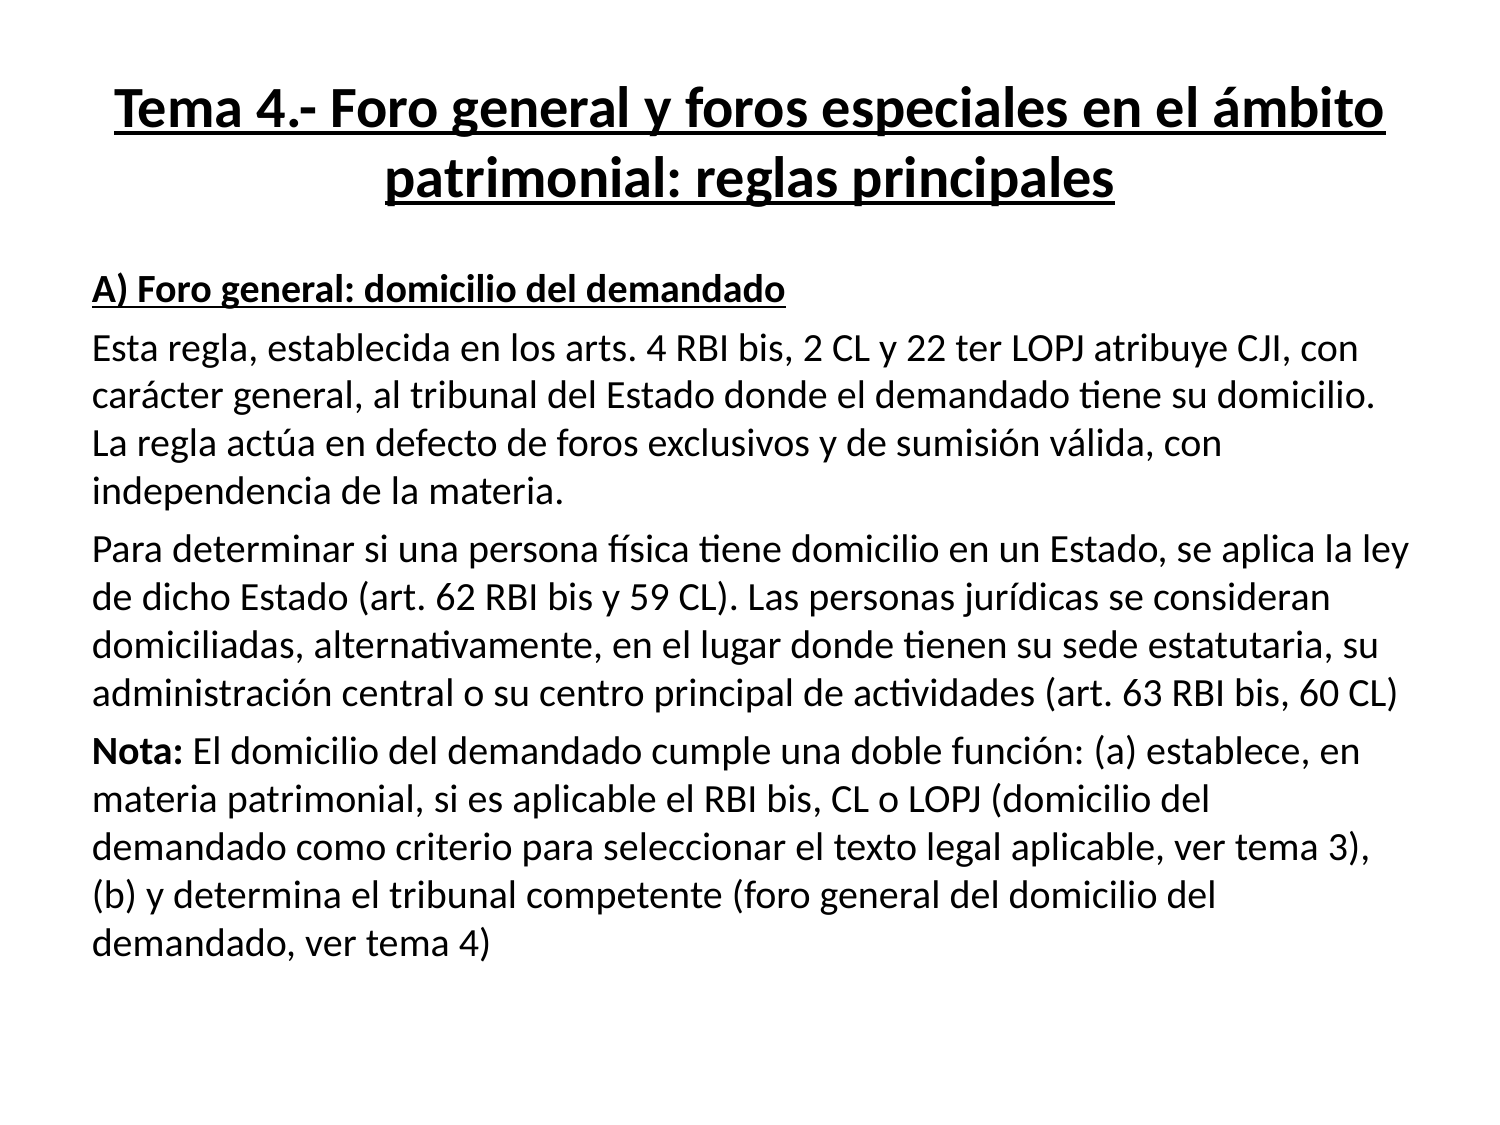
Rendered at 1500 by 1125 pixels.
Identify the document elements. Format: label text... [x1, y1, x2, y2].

list A) Foro general: domicilio del demandado Esta regla, establecida en los arts. 4 RBI bis, 2 CL y 22 ter LOPJ atribuye CJI, con carácter general, al tribunal del Estado donde el demandado tiene su domicilio. La regla actúa en defecto de foros exclusivos y de sumisión válida, con independencia de la materia. Para determinar si una persona física tiene domicilio en un Estado, se aplica la ley de dicho Estado (art. 62 RBI bis y 59 CL). Las personas jurídicas se consideran domiciliadas, alternativamente, en el lugar donde tienen su sede estatutaria, su administración central o su centro principal de actividades (art. 63 RBI bis, 60 CL) Nota: El domicilio del demandado cumple una doble función: (a) establece, en materia patrimonial, si es aplicable el RBI bis, CL o LOPJ (domicilio del demandado como criterio para seleccionar el texto legal aplicable, ver tema 3), (b) y determina el tribunal competente (foro general del domicilio del demandado, ver tema 4) [76, 255, 1427, 998]
title Tema 4.- Foro general y foros especiales en el ámbito patrimonial: reglas principales [75, 45, 1426, 233]
